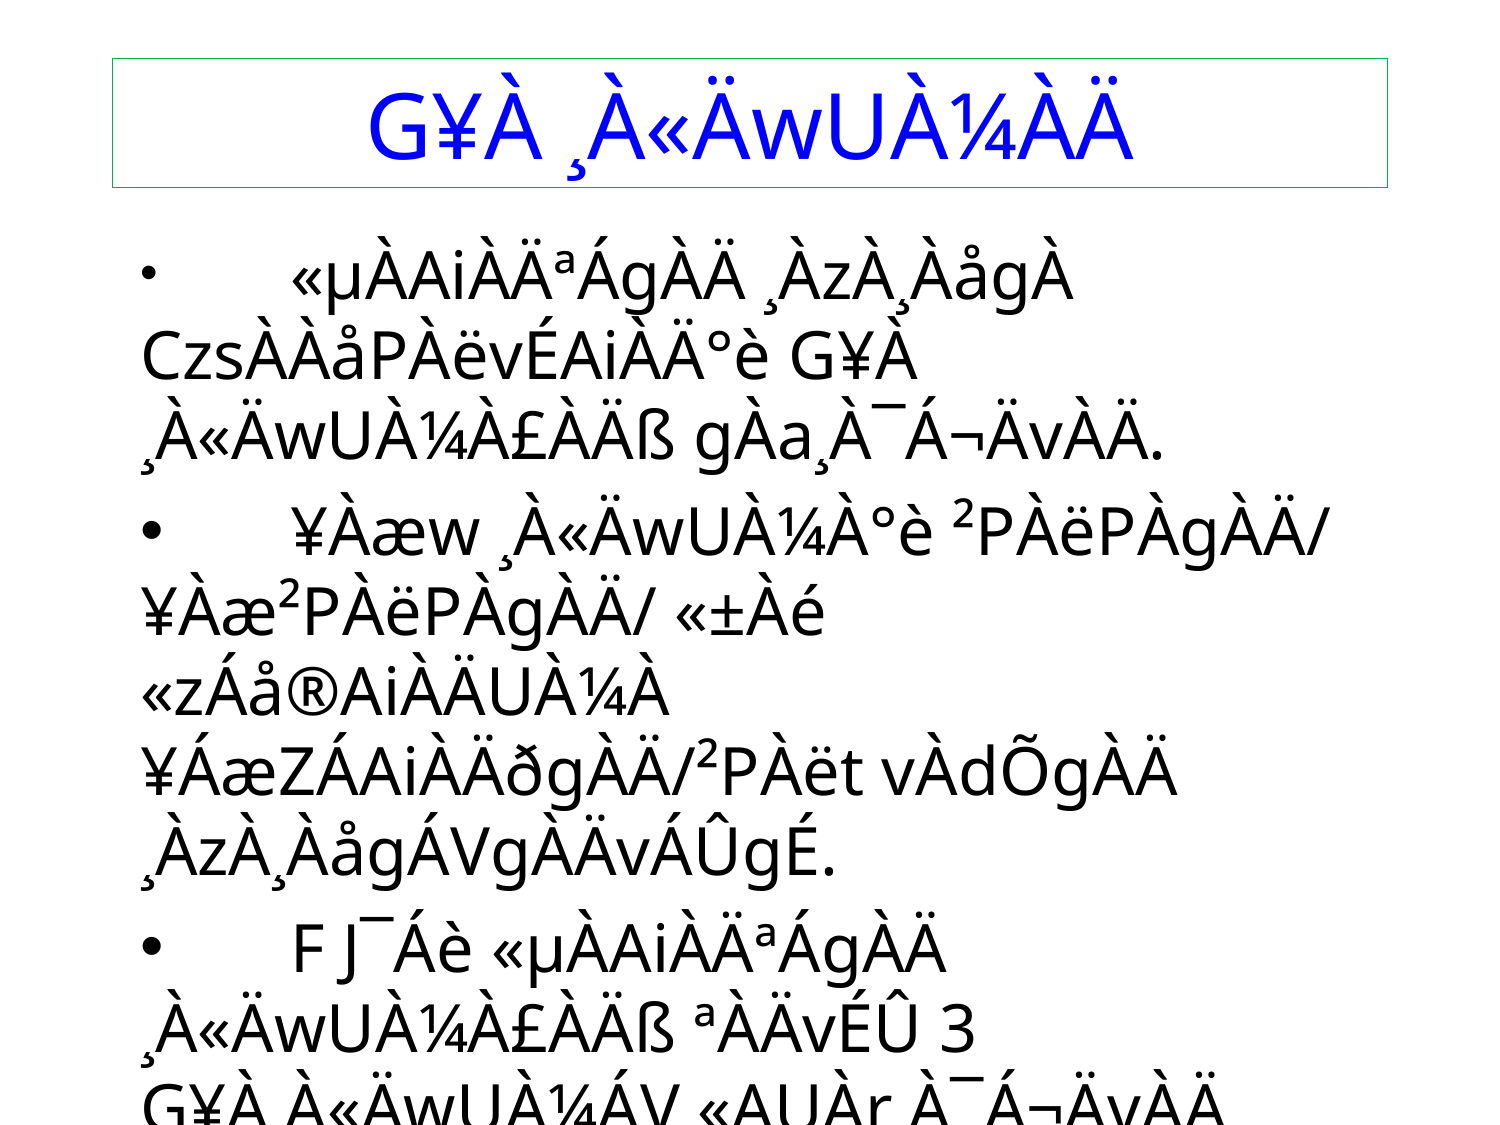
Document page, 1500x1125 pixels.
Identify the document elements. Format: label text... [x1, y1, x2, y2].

title G¥À ¸À«ÄwUÀ¼ÀÄ [112, 58, 1388, 188]
text_box «µÀAiÀÄªÁgÀÄ ¸ÀzÀ¸ÀågÀ CzsÀÀåPÀëvÉAiÀÄ°è G¥À ¸À«ÄwUÀ¼À£ÀÄß gÀa¸À¯Á¬ÄvÀÄ. ¥Àæw ¸À«ÄwUÀ¼À°è ²PÀëPÀgÀÄ/ ¥Àæ²PÀëPÀgÀÄ/ «±Àé «zÁå®AiÀÄUÀ¼À ¥ÁæZÁAiÀÄðgÀÄ/²PÀët vÀdÕgÀÄ ¸ÀzÀ¸ÀågÁVgÀÄvÁÛgÉ. F J¯Áè «µÀAiÀÄªÁgÀÄ ¸À«ÄwUÀ¼À£ÀÄß ªÀÄvÉÛ 3 G¥À¸À«ÄwUÀ¼ÁV «AUÀr¸À¯Á¬ÄvÀÄ 1 jAzÀ 4 £ÉÃ vÀgÀUÀwªÀgÉUÉ 5 jAzÀ 7 £ÉÃ vÀgÀUÀwªÀgÉUÉ 8 jAzÀ 10 £ÉÃ vÀgÀUÀwªÀgÉUÉ [125, 224, 1368, 1051]
